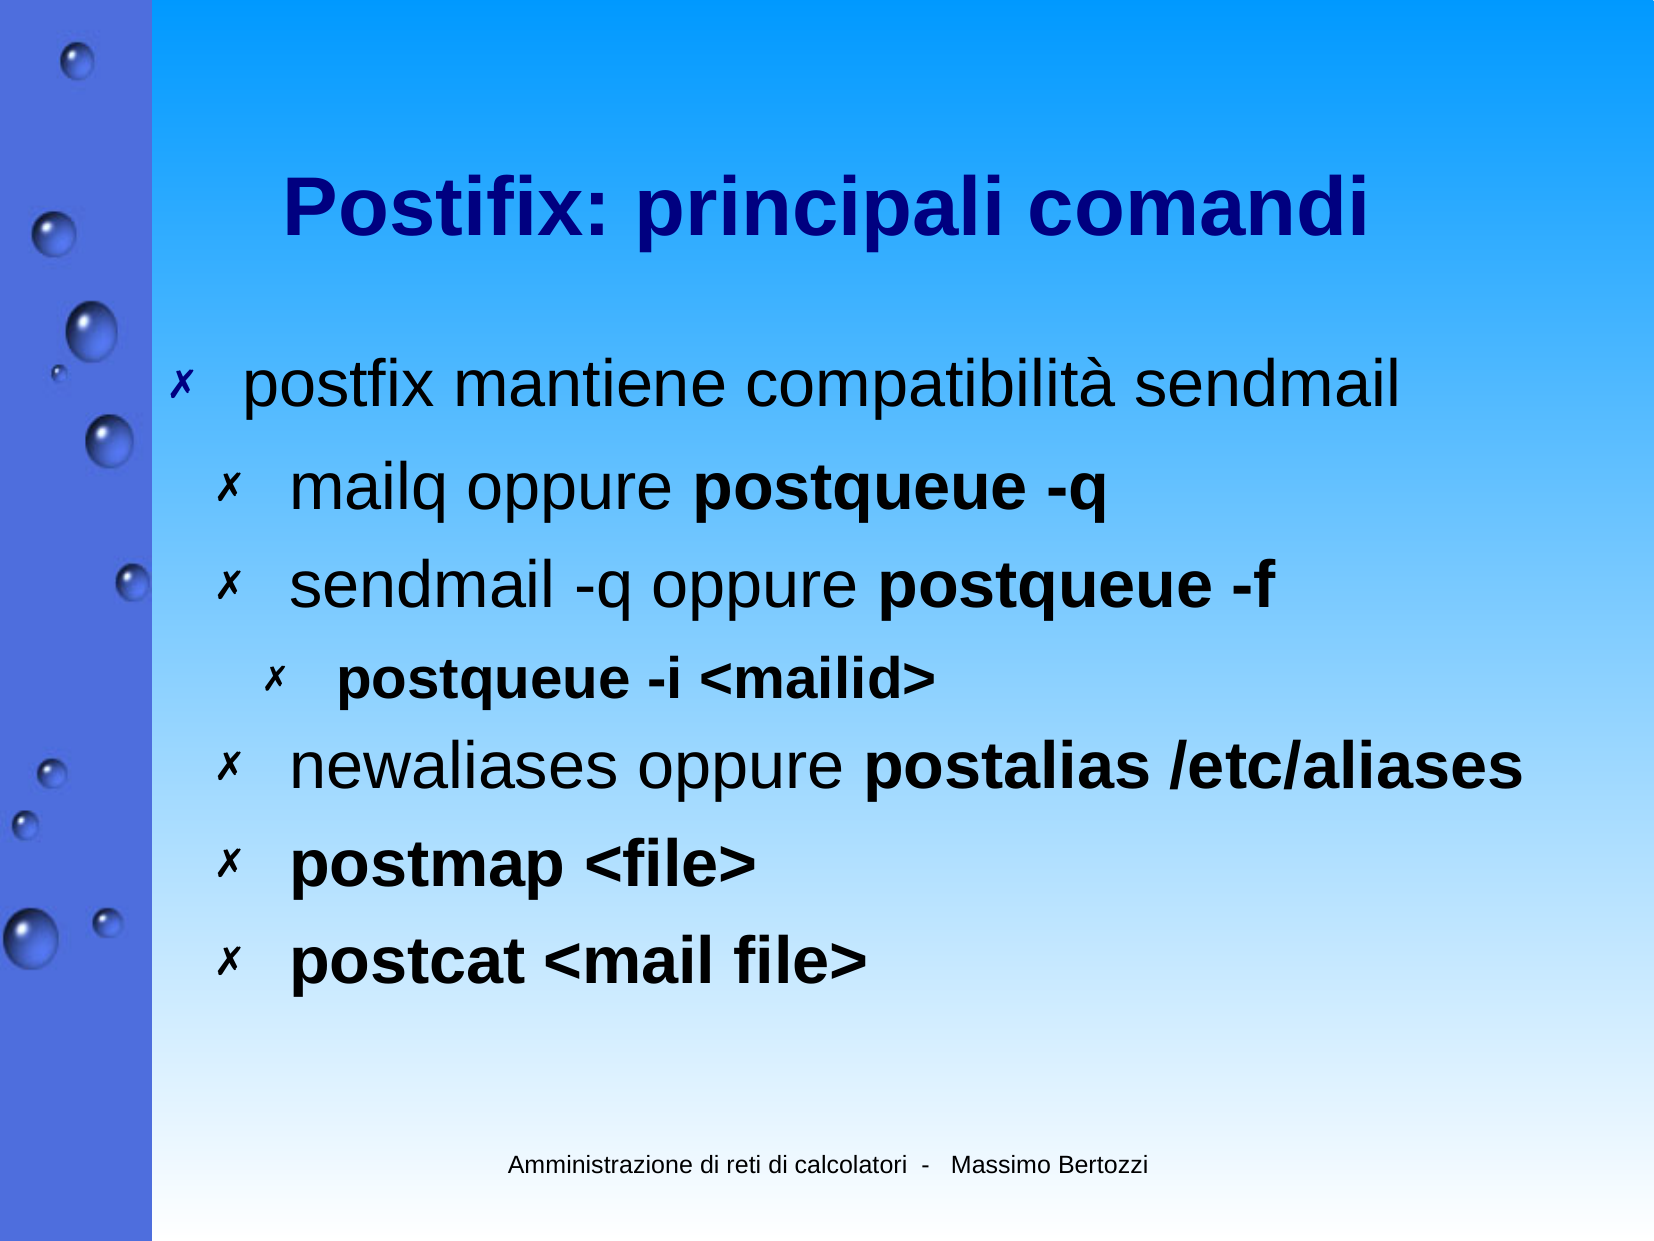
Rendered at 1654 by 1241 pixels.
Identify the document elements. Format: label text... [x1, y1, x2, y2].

list postfix mantiene compatibilità sendmail mailq oppure postqueue -q sendmail -q oppure postqueue -f postqueue -i <mailid> newaliases oppure postalias /etc/aliases postmap <file> postcat <mail file> [159, 346, 1572, 1128]
title Postifix: principali comandi [121, 102, 1534, 311]
picture [0, 0, 152, 1241]
